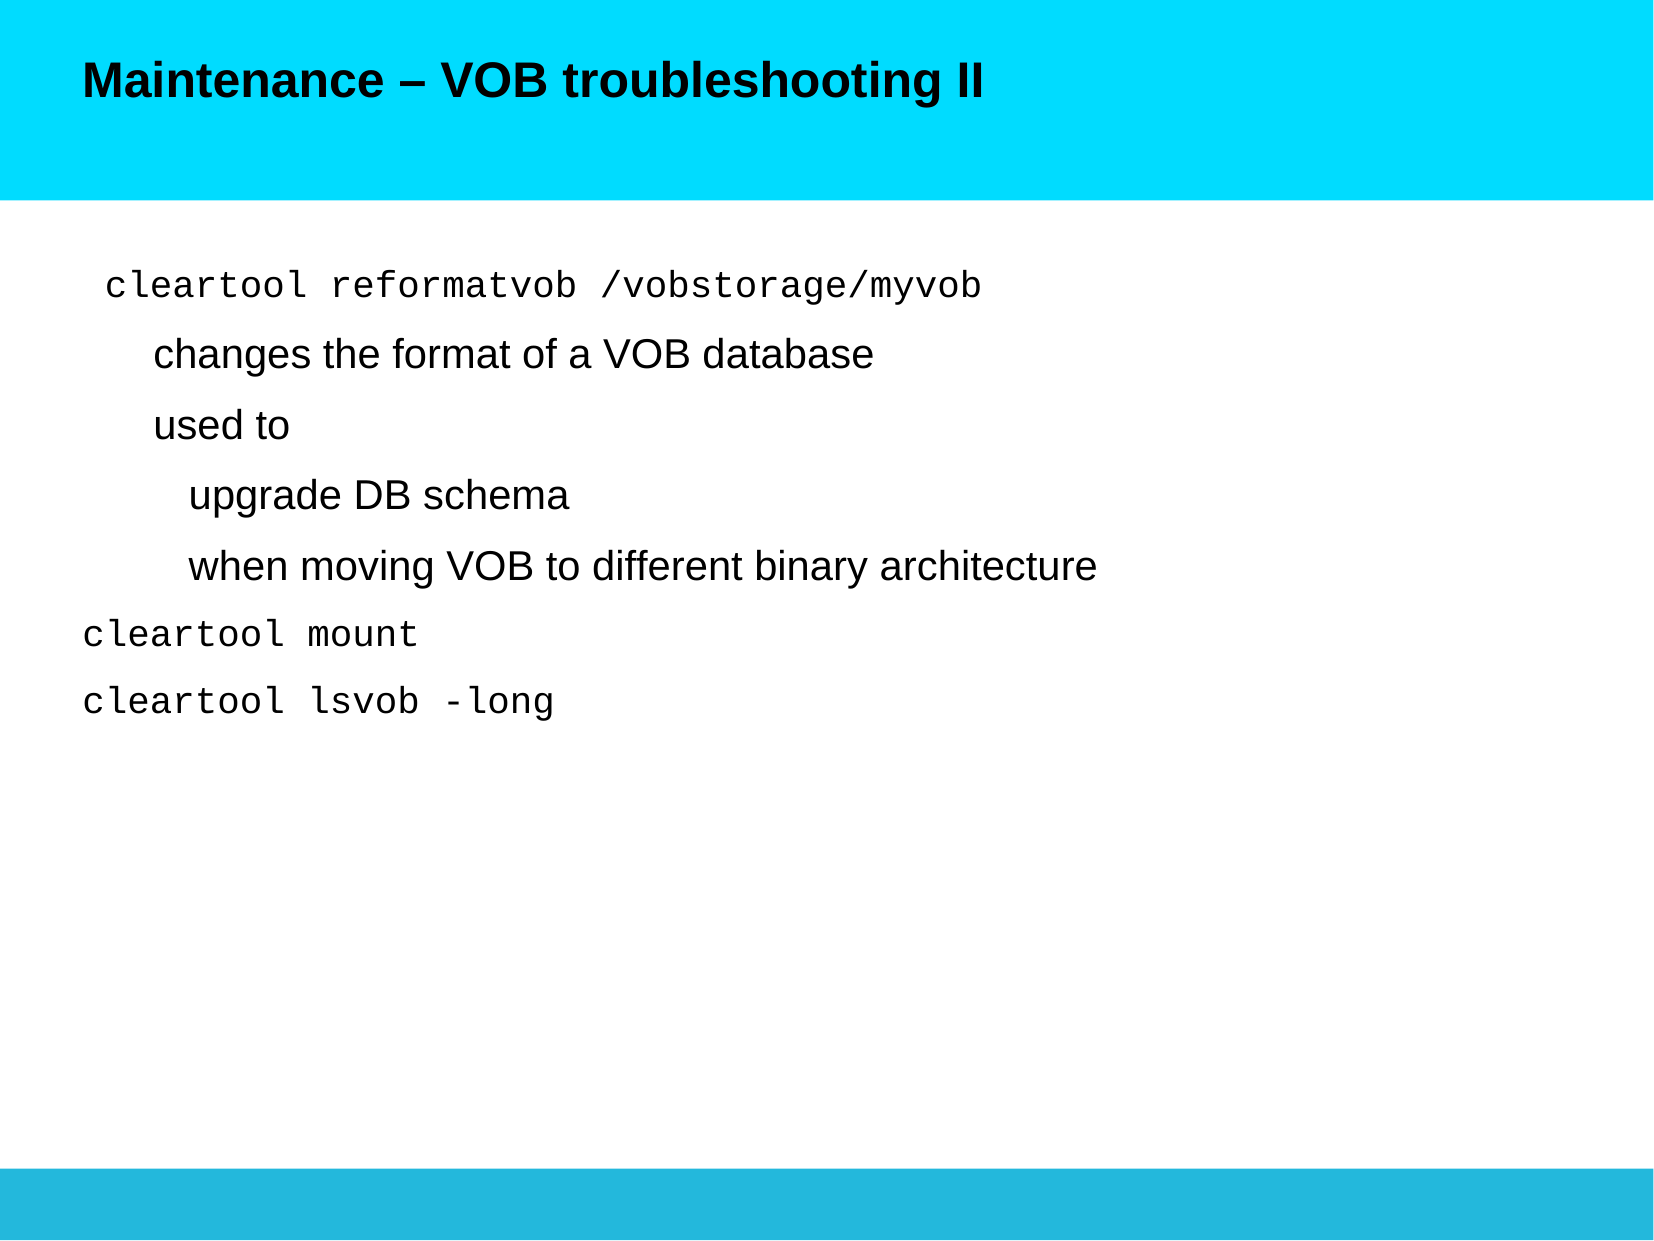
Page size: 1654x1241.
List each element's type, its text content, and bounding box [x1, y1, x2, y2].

picture [0, 201, 1654, 1168]
list cleartool reformatvob /vobstorage/myvob changes the format of a VOB database used to upgrade DB schema when moving VOB to different binary architecture cleartool mount cleartool lsvob -long [82, 266, 1580, 1119]
title Maintenance – VOB troubleshooting II [82, 34, 1130, 122]
